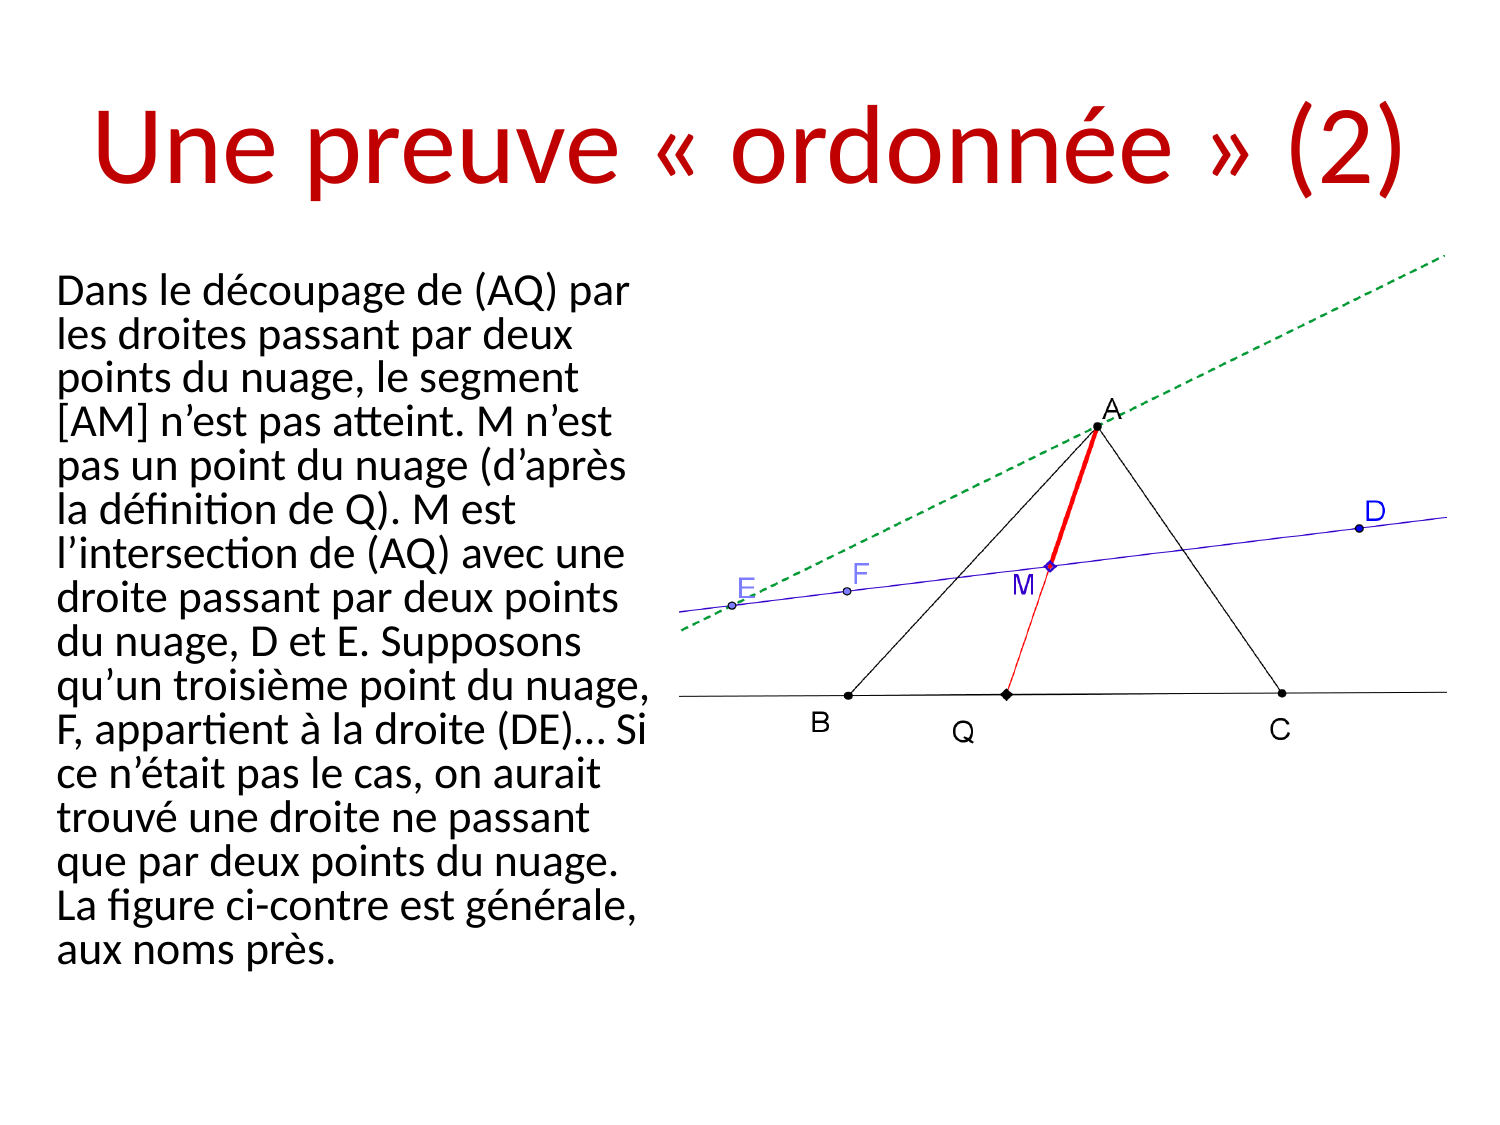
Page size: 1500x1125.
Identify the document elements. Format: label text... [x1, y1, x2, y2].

title Une preuve « ordonnée » (2) [75, 45, 1426, 233]
picture [679, 255, 1447, 975]
list Dans le découpage de (AQ) par les droites passant par deux points du nuage, le segment [AM] n’est pas atteint. M n’est pas un point du nuage (d’après la définition de Q). M est l’intersection de (AQ) avec une droite passant par deux points du nuage, D et E. Supposons qu’un troisième point du nuage, F, appartient à la droite (DE)… Si ce n’était pas le cas, on aurait trouvé une droite ne passant que par deux points du nuage. La figure ci-contre est générale, aux noms près. [41, 262, 680, 1005]
